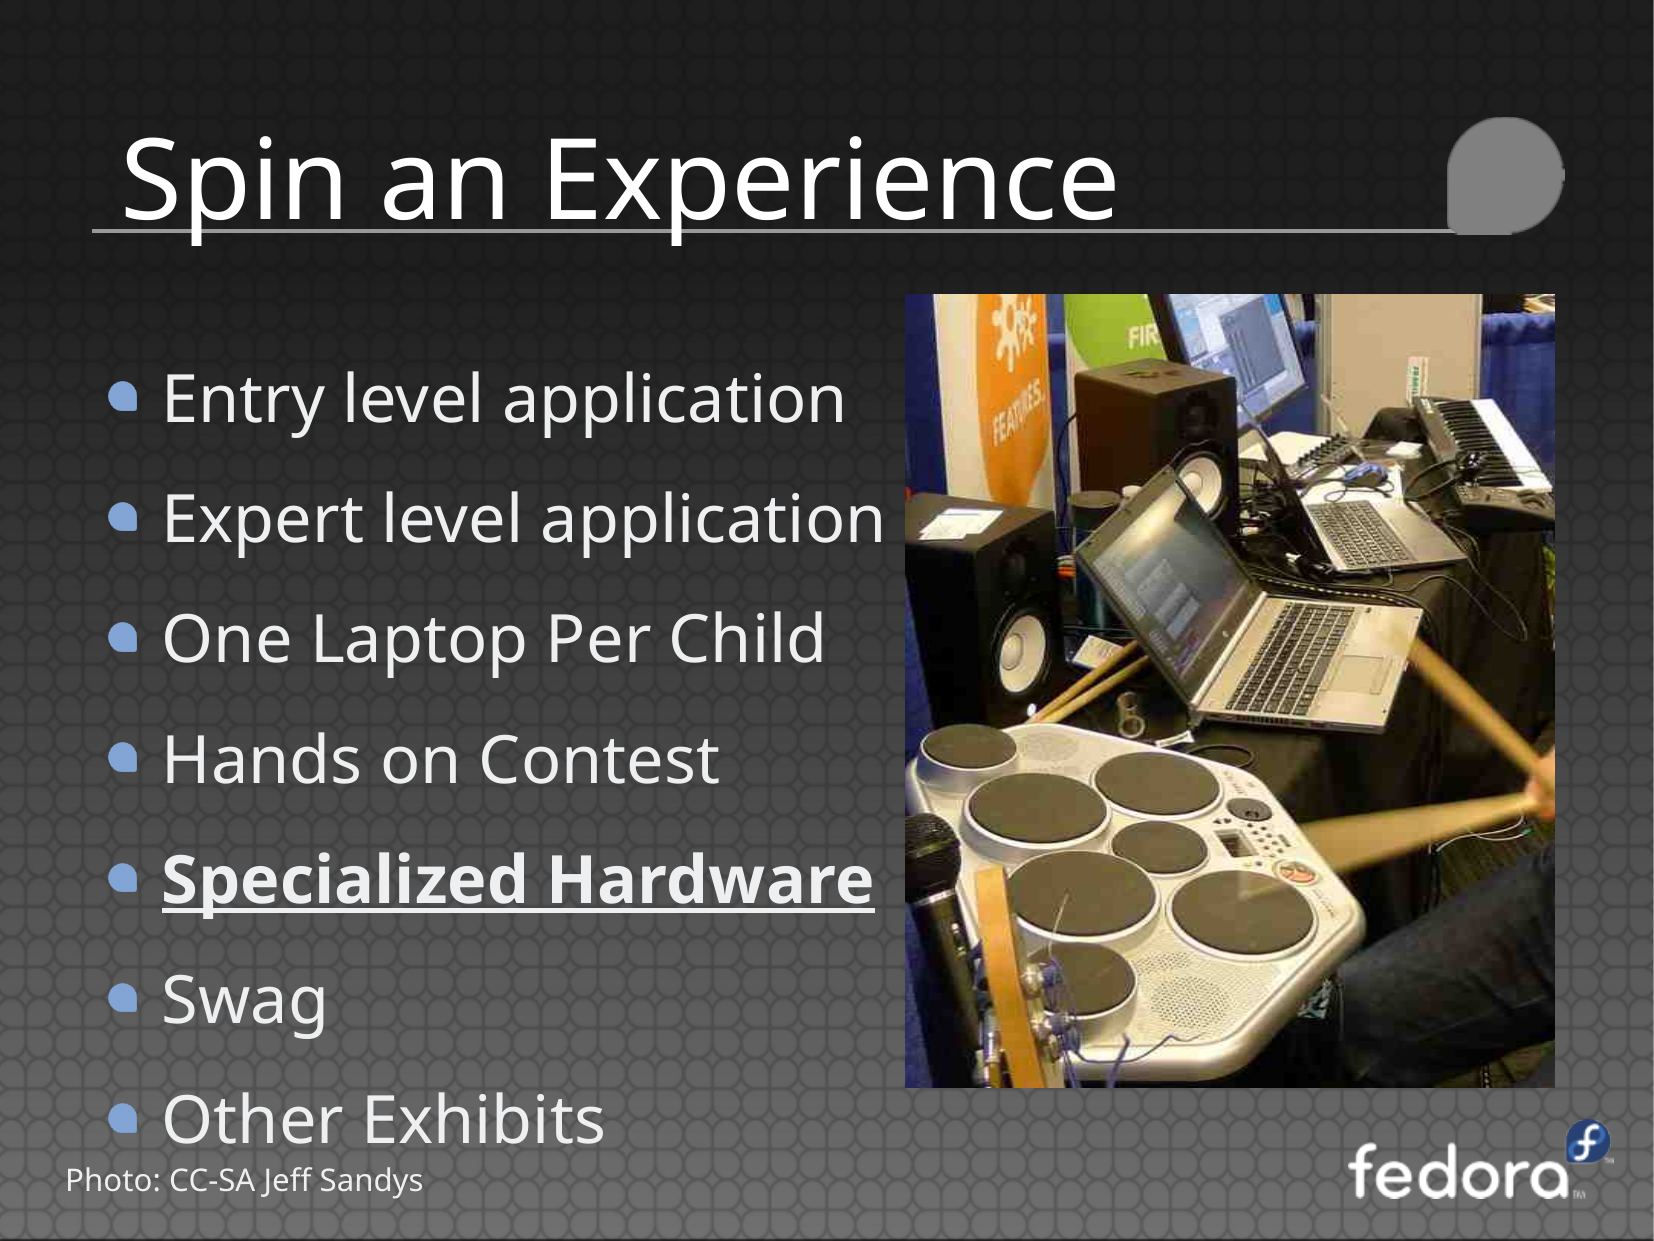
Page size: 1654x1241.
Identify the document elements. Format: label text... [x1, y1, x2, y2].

title Spin an Experience [120, 100, 1451, 251]
text_box Photo: CC-SA Jeff Sandys [50, 1150, 664, 1202]
list Entry level application Expert level application One Laptop Per Child Hands on Contest Specialized Hardware Swag Other Exhibits [90, 230, 1492, 1060]
picture [0, 0, 1654, 1241]
